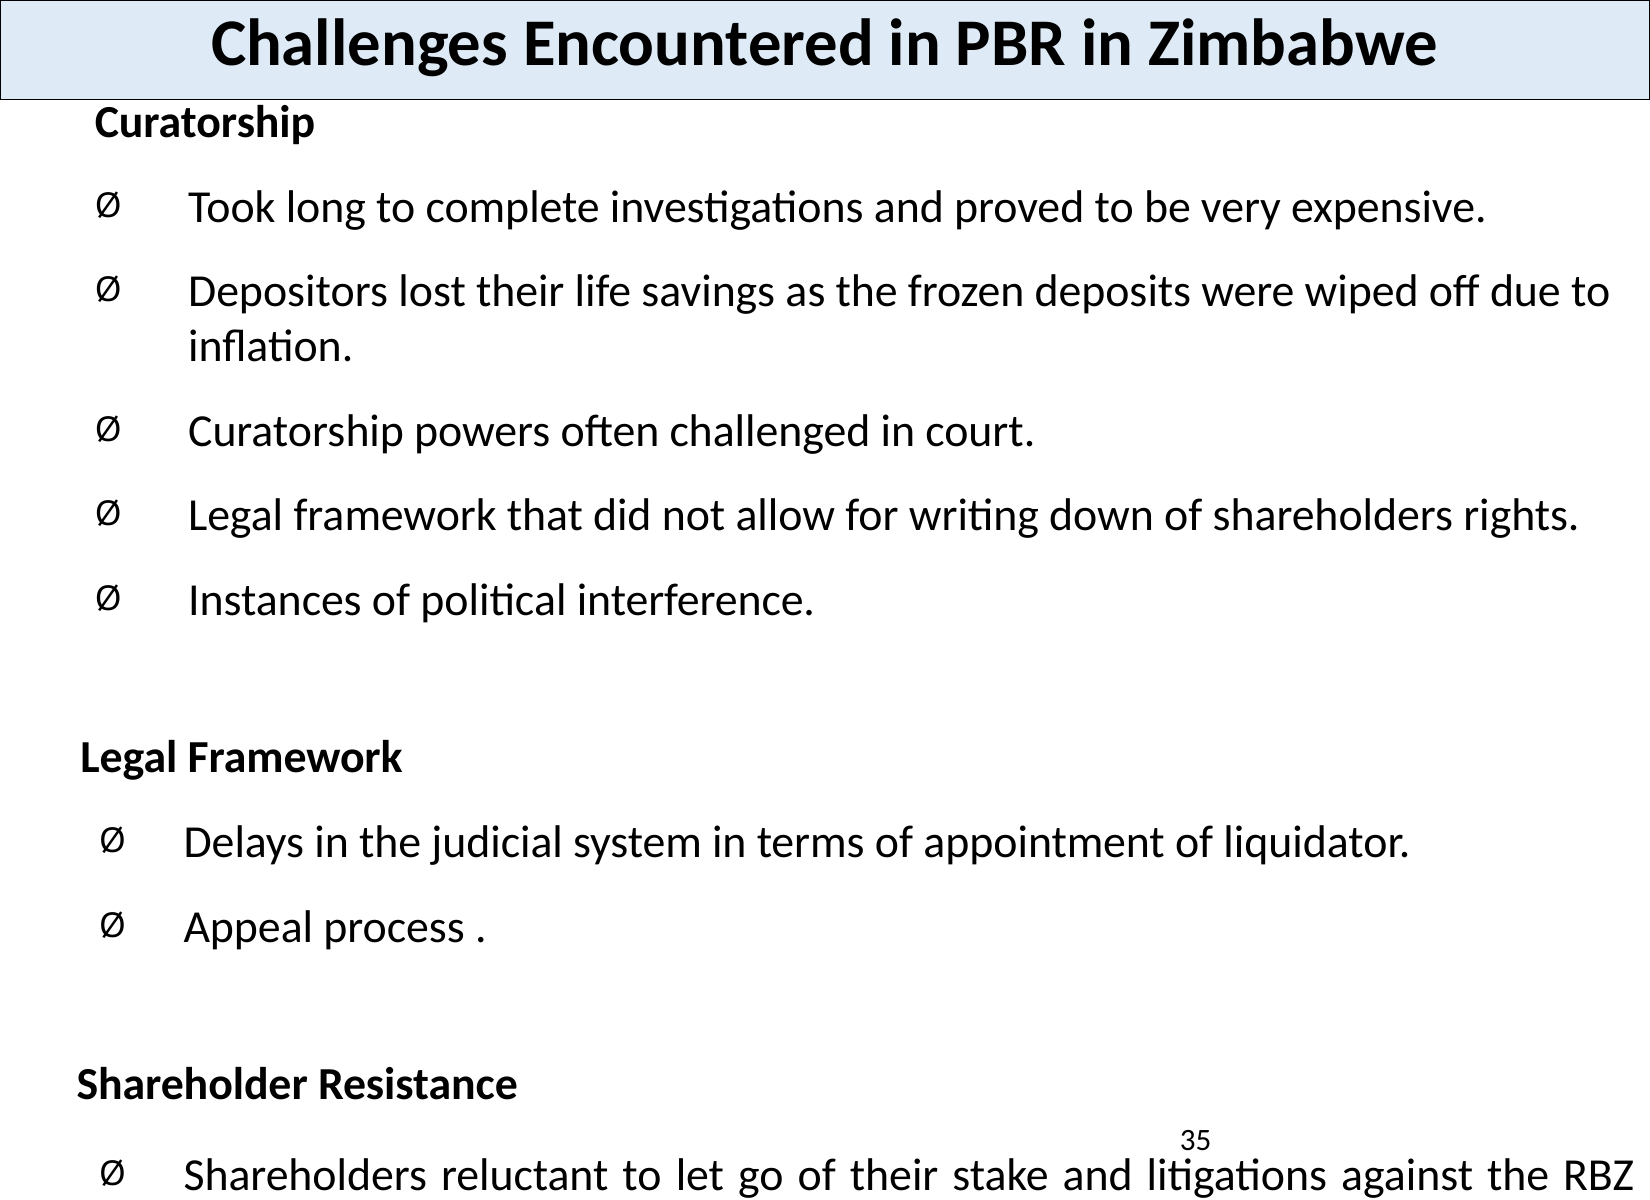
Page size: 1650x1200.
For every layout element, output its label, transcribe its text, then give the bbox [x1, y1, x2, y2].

slide_number <numéro> [1165, 1112, 1537, 1177]
list Curatorship Took long to complete investigations and proved to be very expensive. Depositors lost their life savings as the frozen deposits were wiped off due to inflation. Curatorship powers often challenged in court. Legal framework that did not allow for writing down of shareholders rights. Instances of political interference. Legal Framework Delays in the judicial system in terms of appointment of liquidator. Appeal process . Shareholder Resistance Shareholders reluctant to let go of their stake and litigations against the RBZ and curators alleging their institutions were solvent at the time of curatorship or restructuring. [0, 100, 1650, 1150]
title Challenges Encountered in PBR in Zimbabwe [0, 0, 1650, 100]
